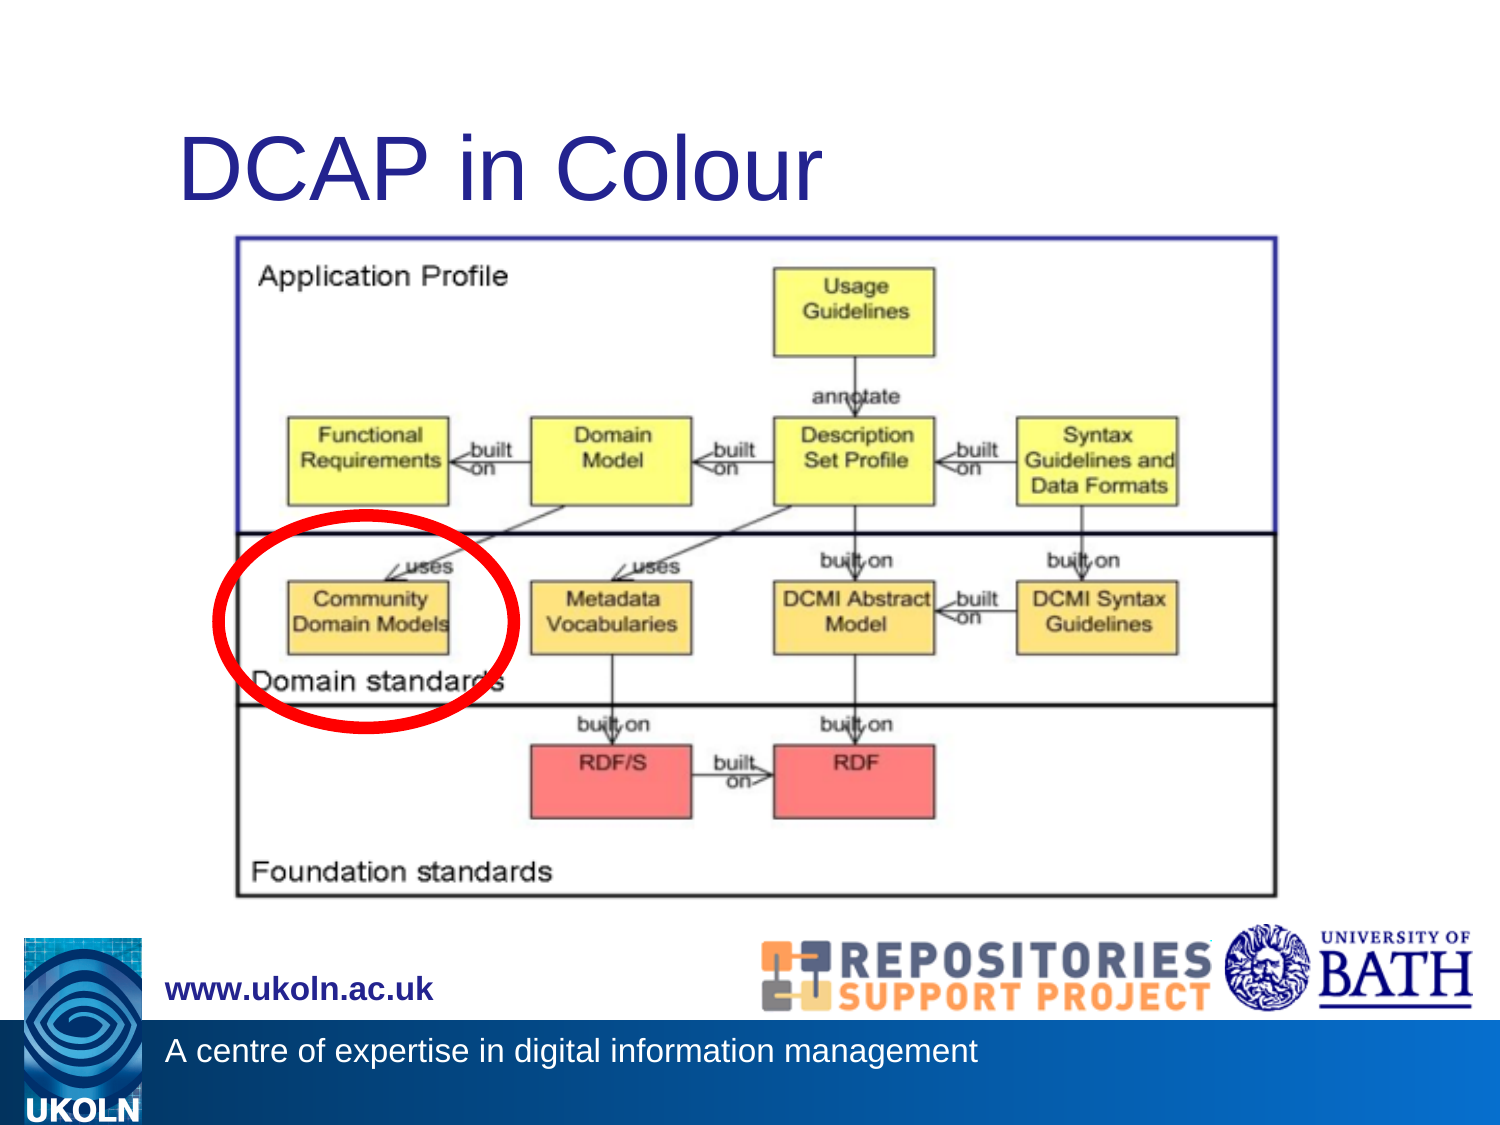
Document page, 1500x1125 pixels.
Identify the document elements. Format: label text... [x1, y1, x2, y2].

title DCAP in Colour [162, 87, 1375, 250]
picture [761, 940, 1212, 1013]
picture [24, 950, 142, 1125]
picture [230, 231, 1282, 902]
picture [230, 522, 507, 721]
picture [1224, 924, 1473, 1015]
